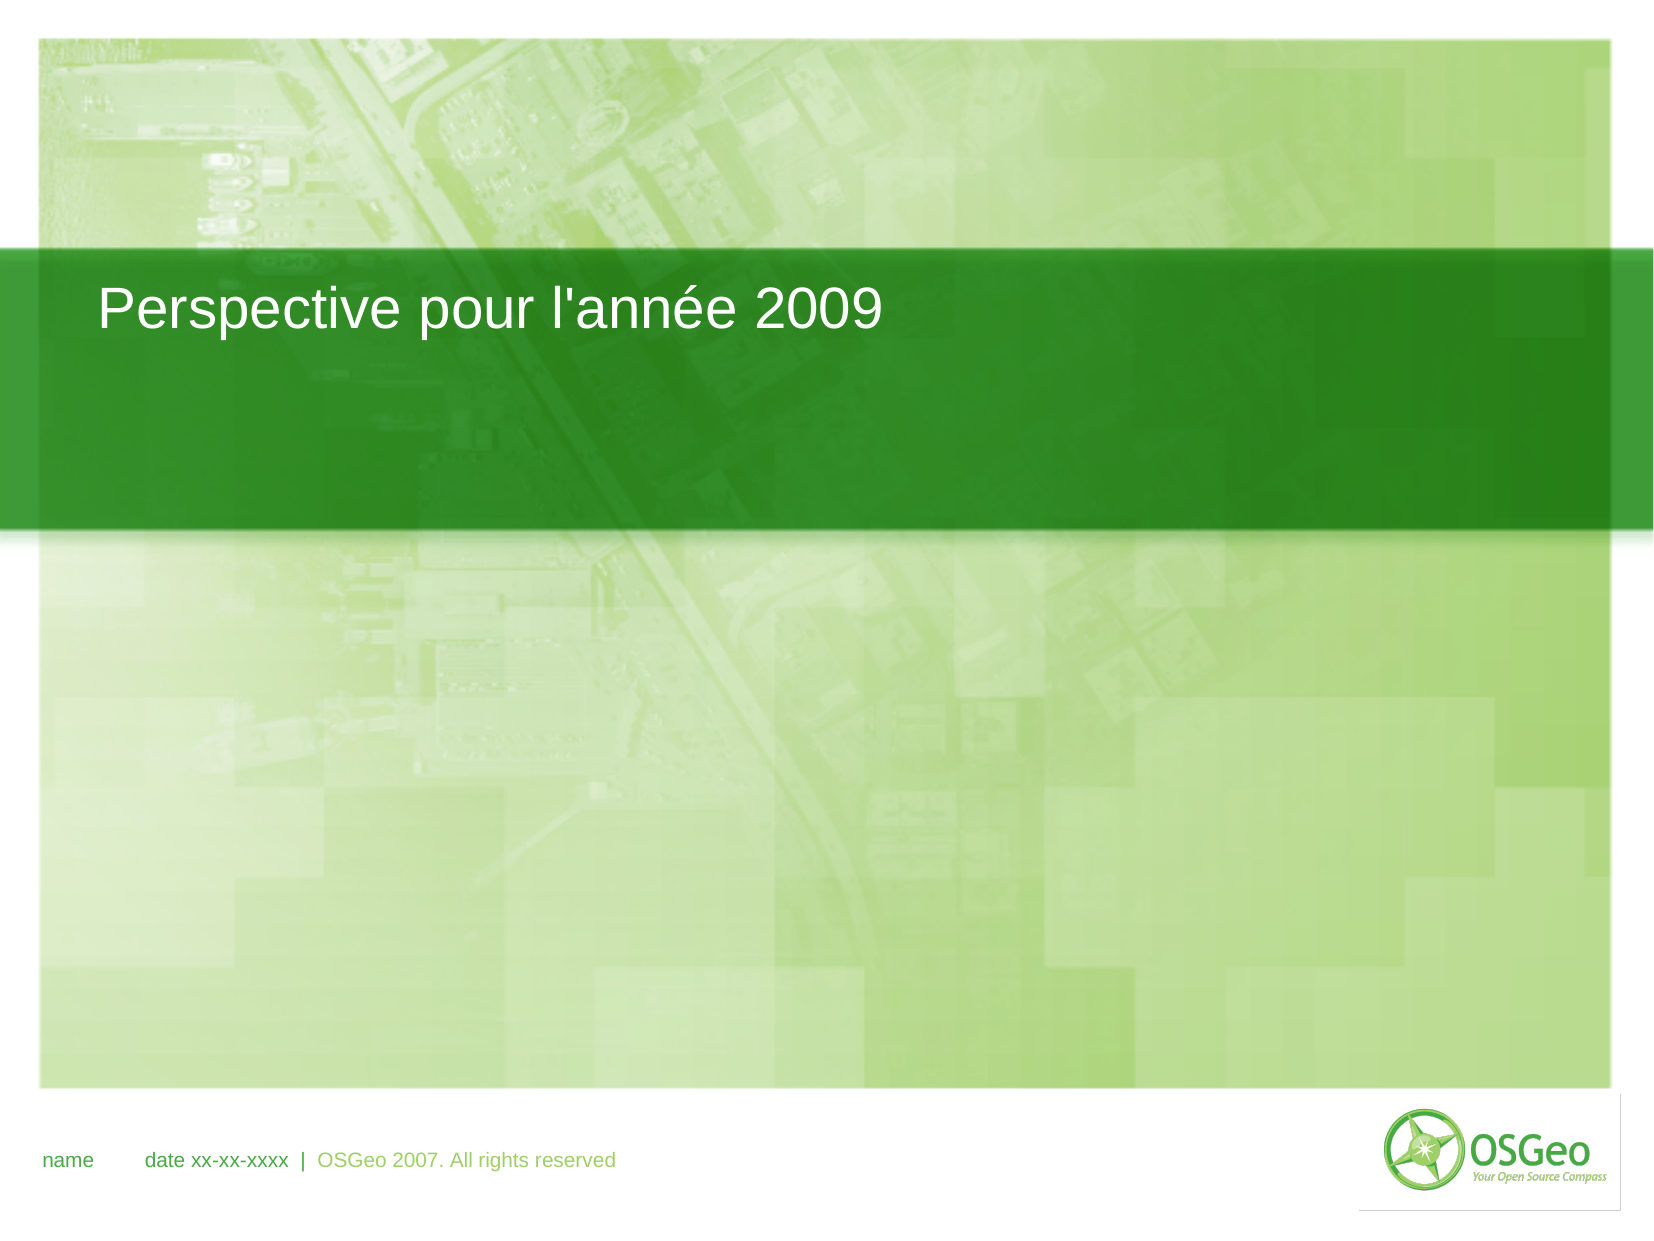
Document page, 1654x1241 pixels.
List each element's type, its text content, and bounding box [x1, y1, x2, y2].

text_box Perspective pour l'année 2009 [82, 268, 1530, 476]
picture [0, 1, 1654, 1241]
